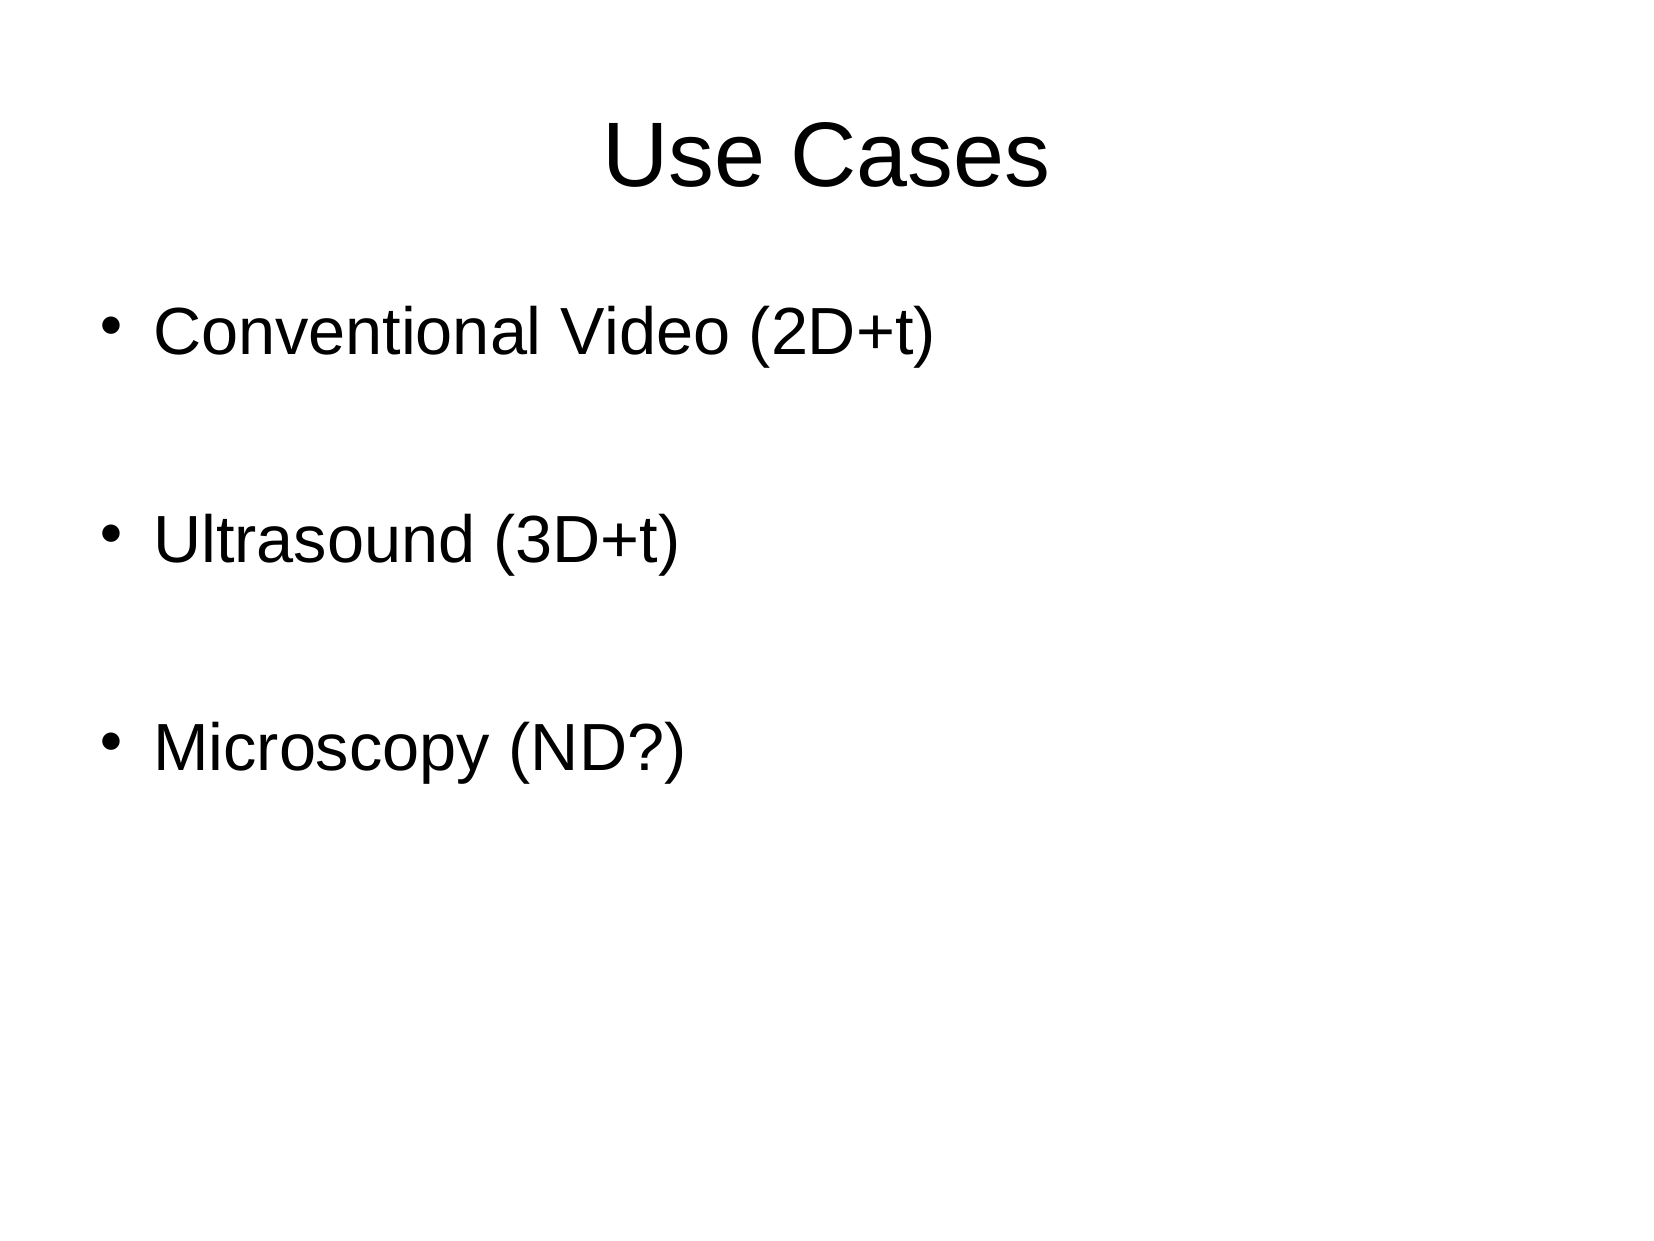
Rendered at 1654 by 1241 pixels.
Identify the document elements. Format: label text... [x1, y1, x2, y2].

text_box Conventional Video (2D+t) Ultrasound (3D+t) Microscopy (ND?) [82, 290, 1571, 1109]
text_box Use Cases [82, 49, 1571, 257]
